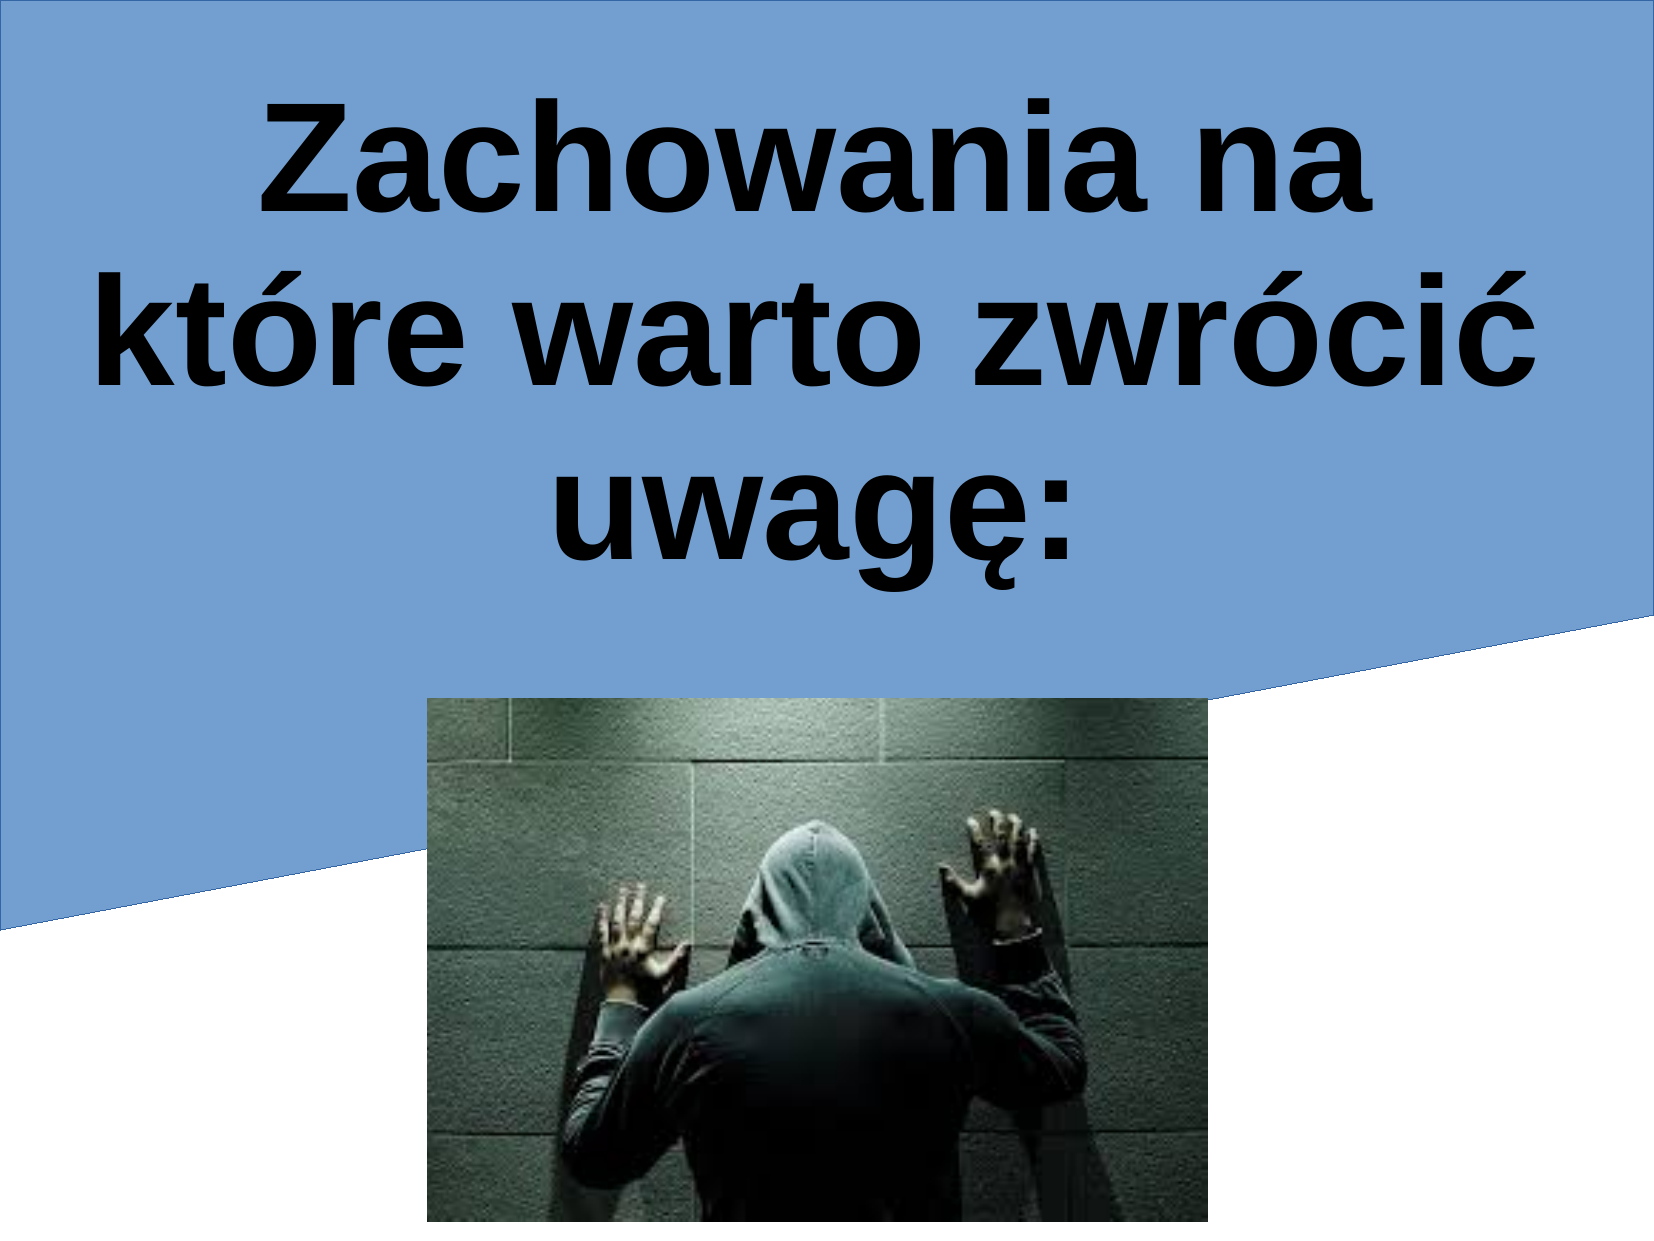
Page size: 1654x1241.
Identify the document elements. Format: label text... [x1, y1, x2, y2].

title Zachowania na które warto zwrócić uwagę: [70, 70, 1559, 593]
picture [427, 698, 1208, 1222]
